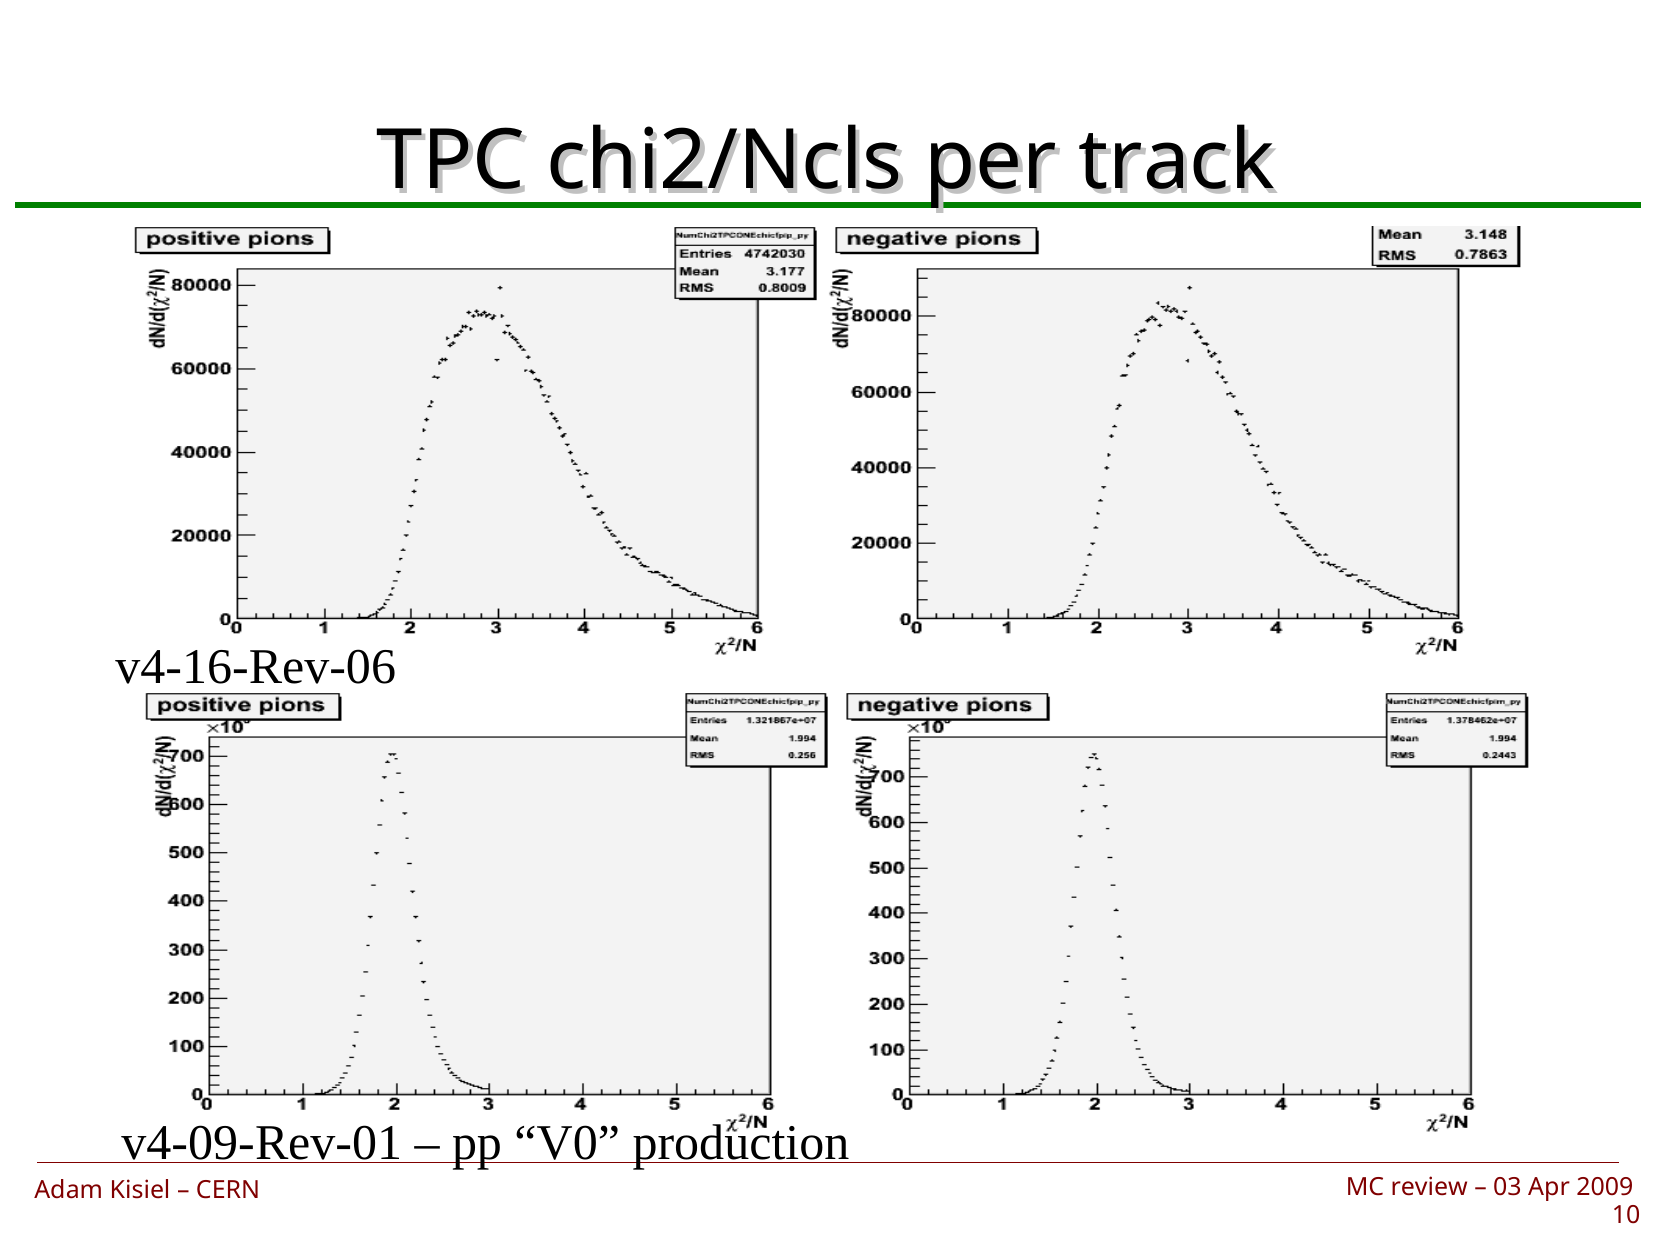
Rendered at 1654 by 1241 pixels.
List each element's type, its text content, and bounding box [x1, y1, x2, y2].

picture [129, 226, 1530, 664]
picture [140, 692, 1541, 1140]
text_box v4-09-Rev-01 – pp “V0” production [121, 1114, 850, 1171]
title TPC chi2/Ncls per track [119, 52, 1532, 261]
text_box v4-16-Rev-06 [115, 639, 397, 695]
